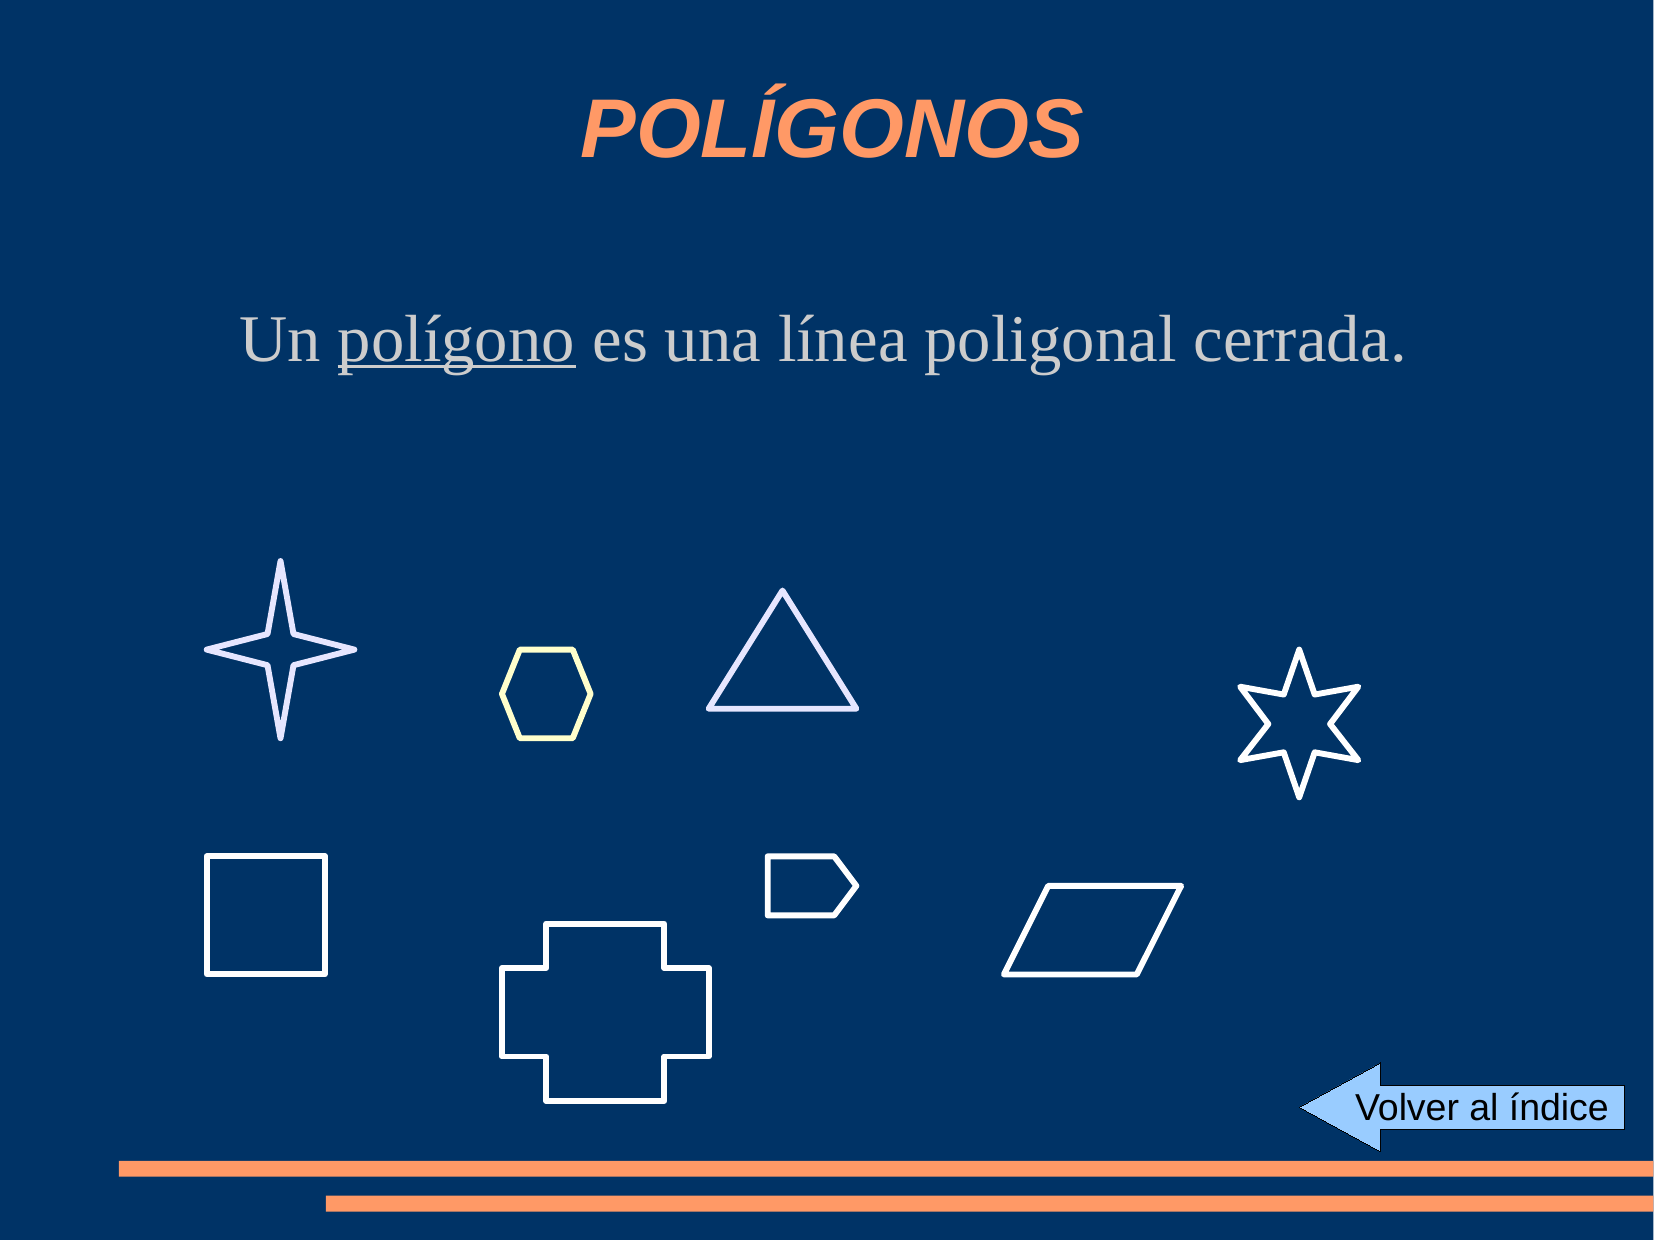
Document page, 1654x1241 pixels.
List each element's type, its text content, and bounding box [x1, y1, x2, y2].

subtitle Un polígono es una línea poligonal cerrada. [112, 177, 1536, 500]
title POLÍGONOS [88, 59, 1577, 200]
text_box Volver al índice [1299, 1062, 1625, 1152]
